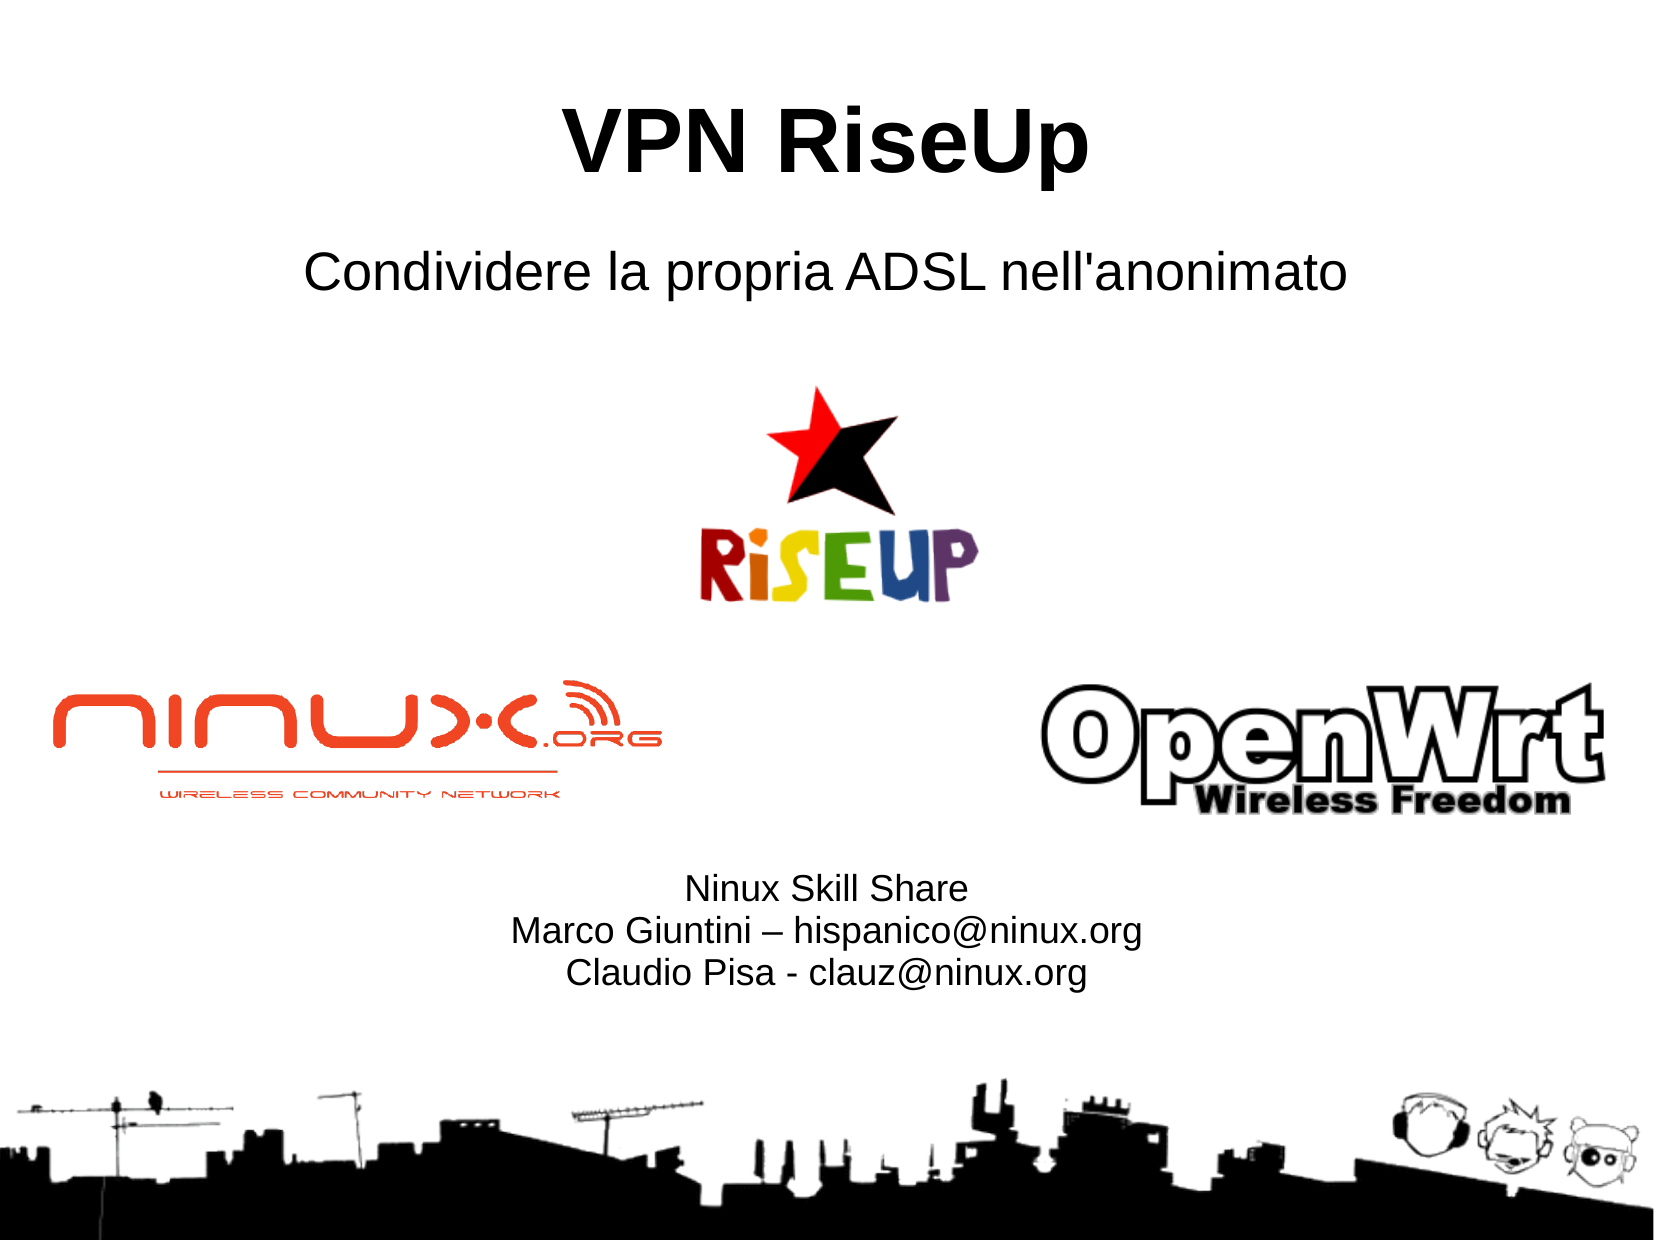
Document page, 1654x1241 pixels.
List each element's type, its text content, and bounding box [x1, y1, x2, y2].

picture [1033, 674, 1613, 822]
picture [0, 1077, 1654, 1240]
title VPN RiseUp [82, 37, 1571, 138]
picture [675, 374, 1009, 630]
picture [37, 674, 676, 826]
subtitle Condividere la propria ADSL nell'anonimato Ninux Skill Share Marco Giuntini – hispanico@ninux.org Claudio Pisa - clauz@ninux.org [82, 138, 1571, 1097]
